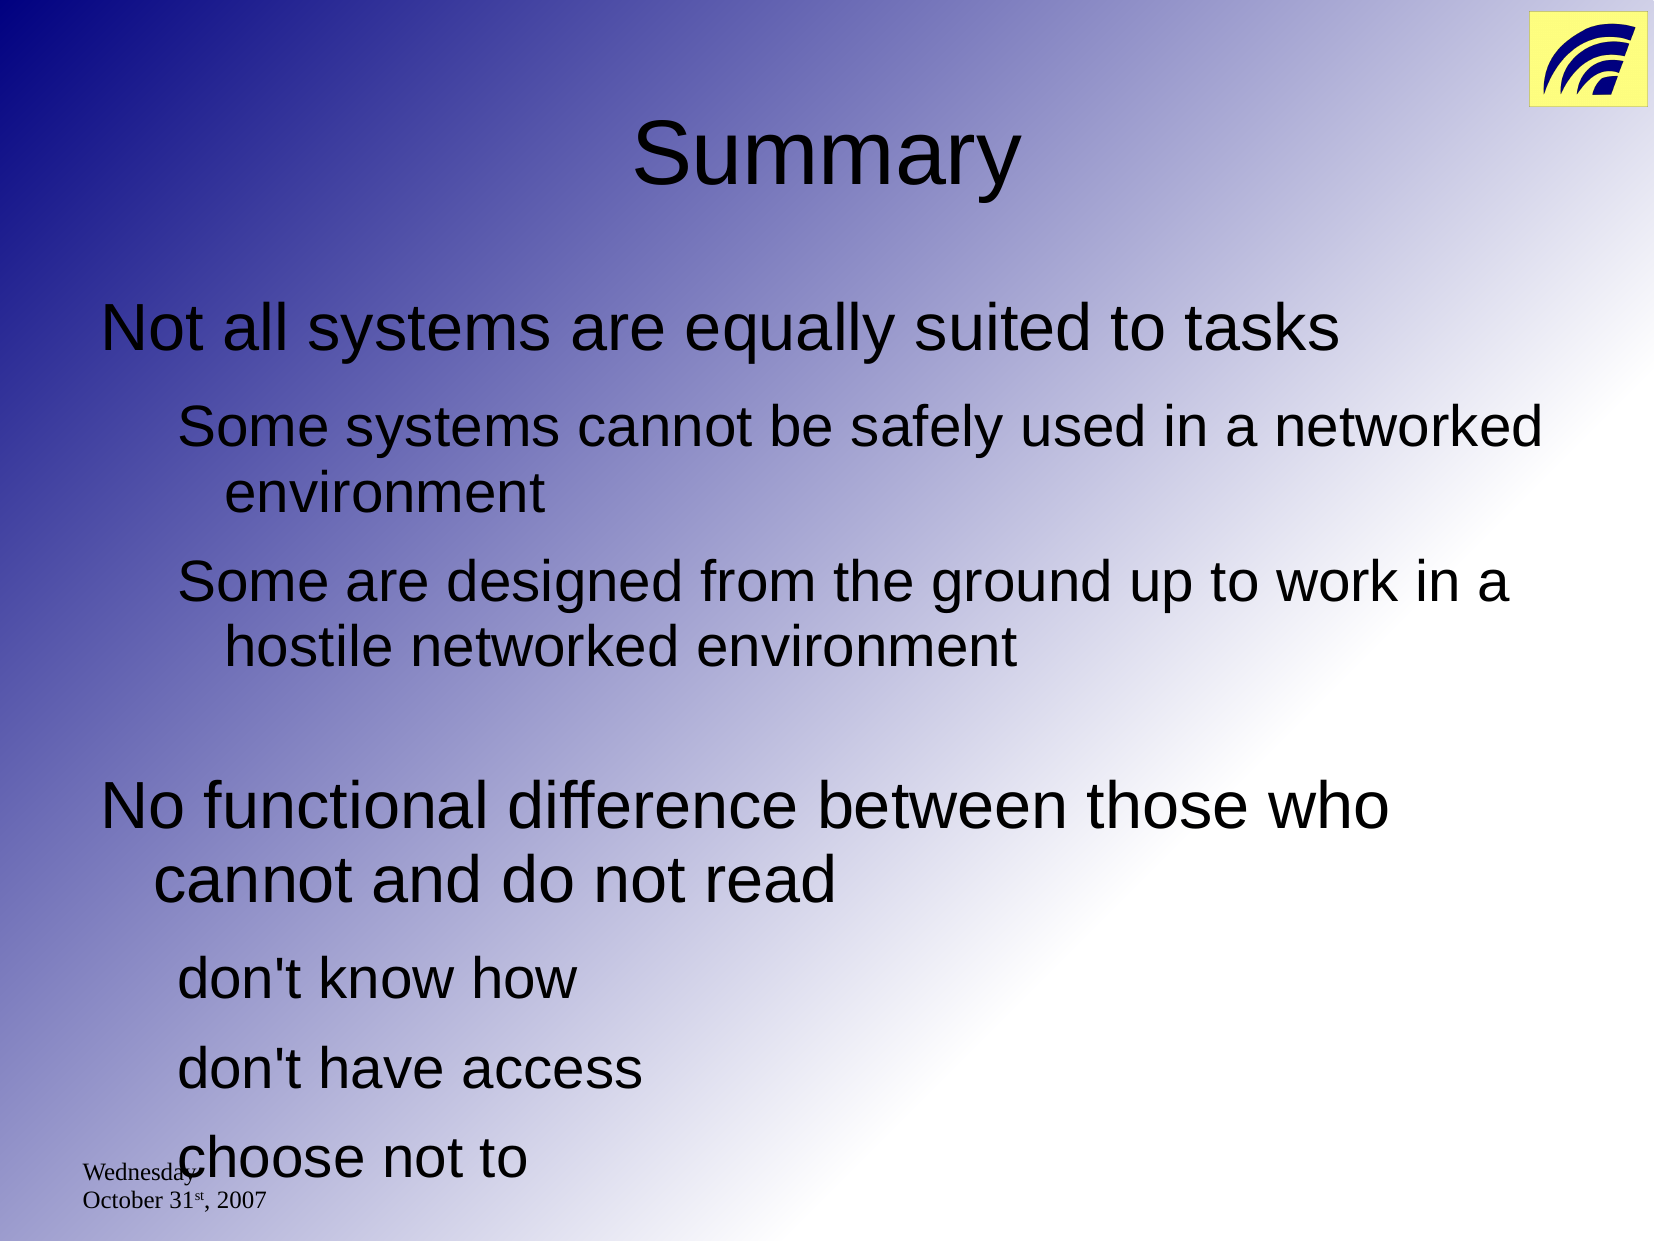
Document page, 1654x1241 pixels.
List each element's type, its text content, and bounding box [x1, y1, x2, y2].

title Summary [82, 56, 1571, 250]
list Not all systems are equally suited to tasks Some systems cannot be safely used in a networked environment Some are designed from the ground up to work in a hostile networked environment No functional difference between those who cannot and do not read don't know how don't have access choose not to [82, 290, 1571, 1111]
picture [1529, 11, 1648, 107]
